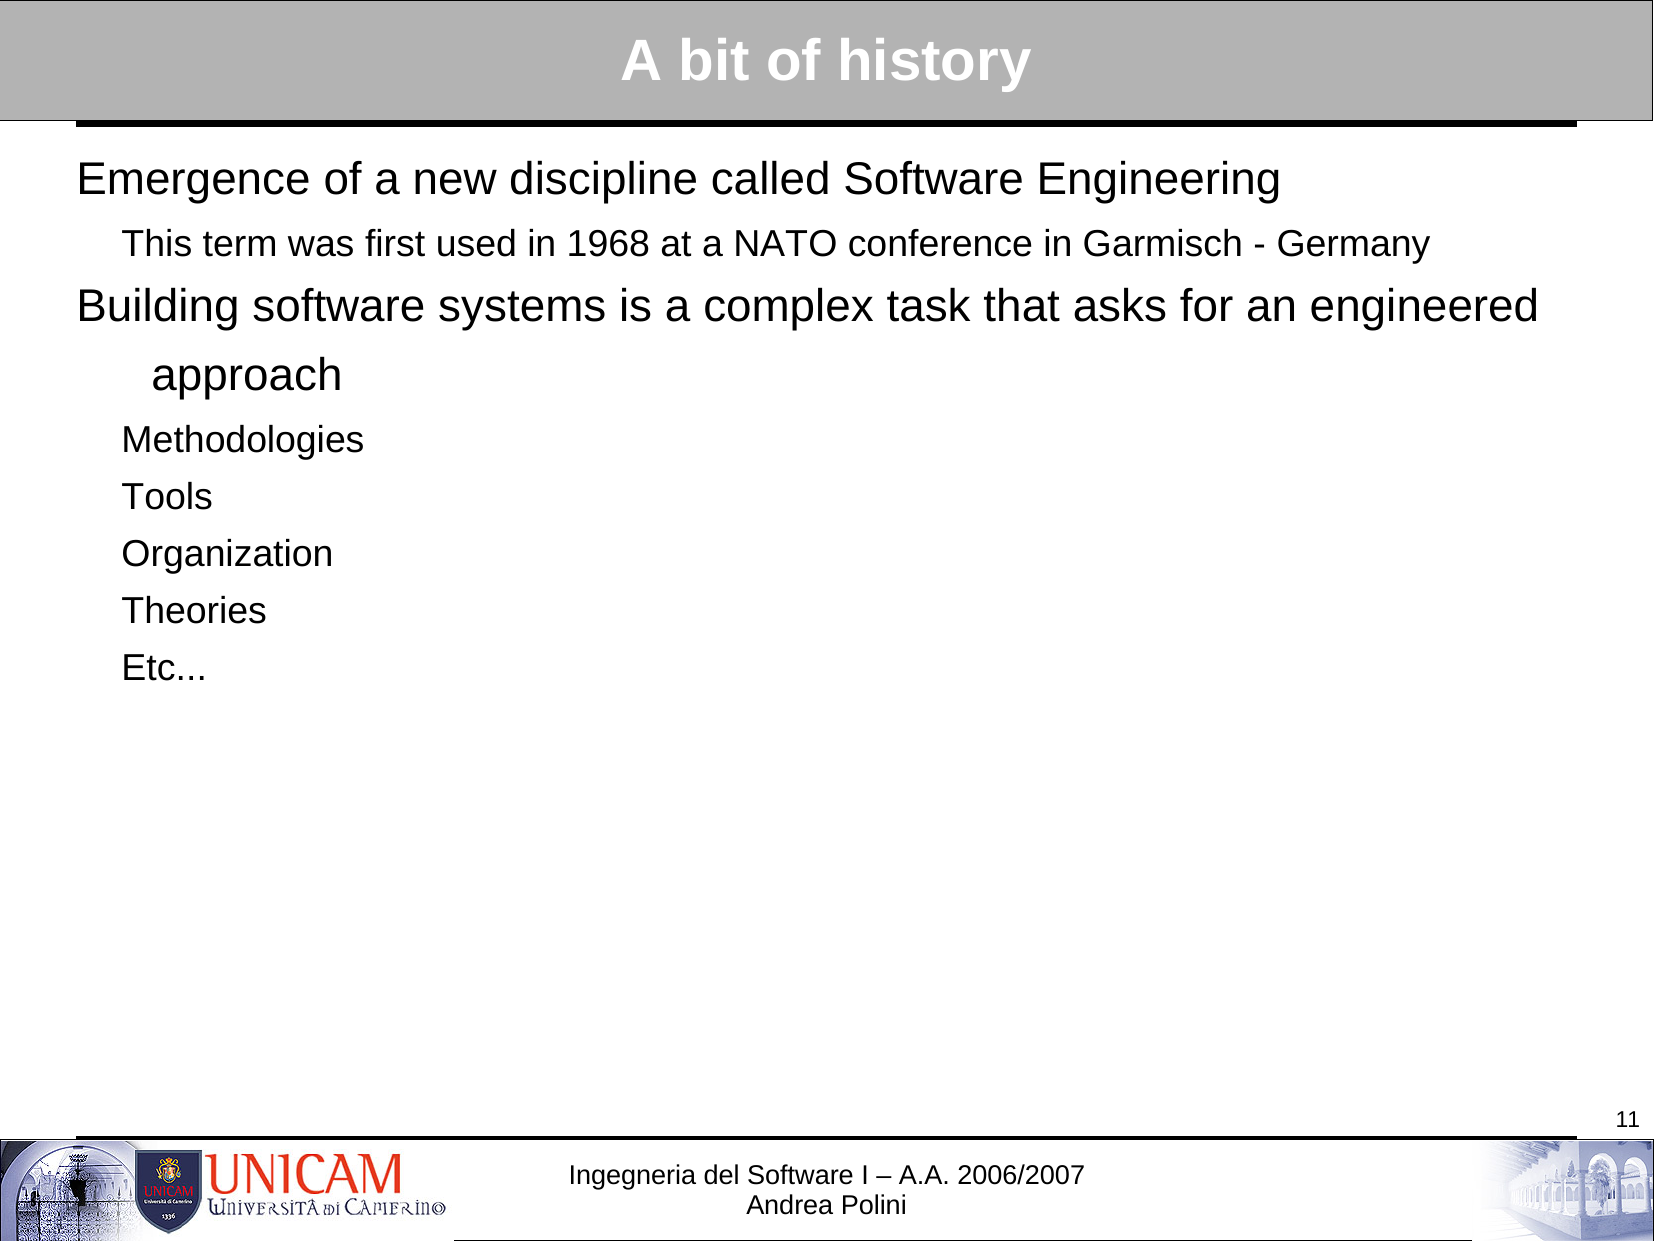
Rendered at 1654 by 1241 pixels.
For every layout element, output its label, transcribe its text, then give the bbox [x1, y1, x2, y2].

picture [0, 1141, 454, 1241]
list Emergence of a new discipline called Software Engineering This term was first used in 1968 at a NATO conference in Garmisch - Germany Building software systems is a complex task that asks for an engineered approach Methodologies Tools Organization Theories Etc... [76, 152, 1577, 837]
picture [1472, 1141, 1653, 1241]
title A bit of history [0, 0, 1653, 121]
